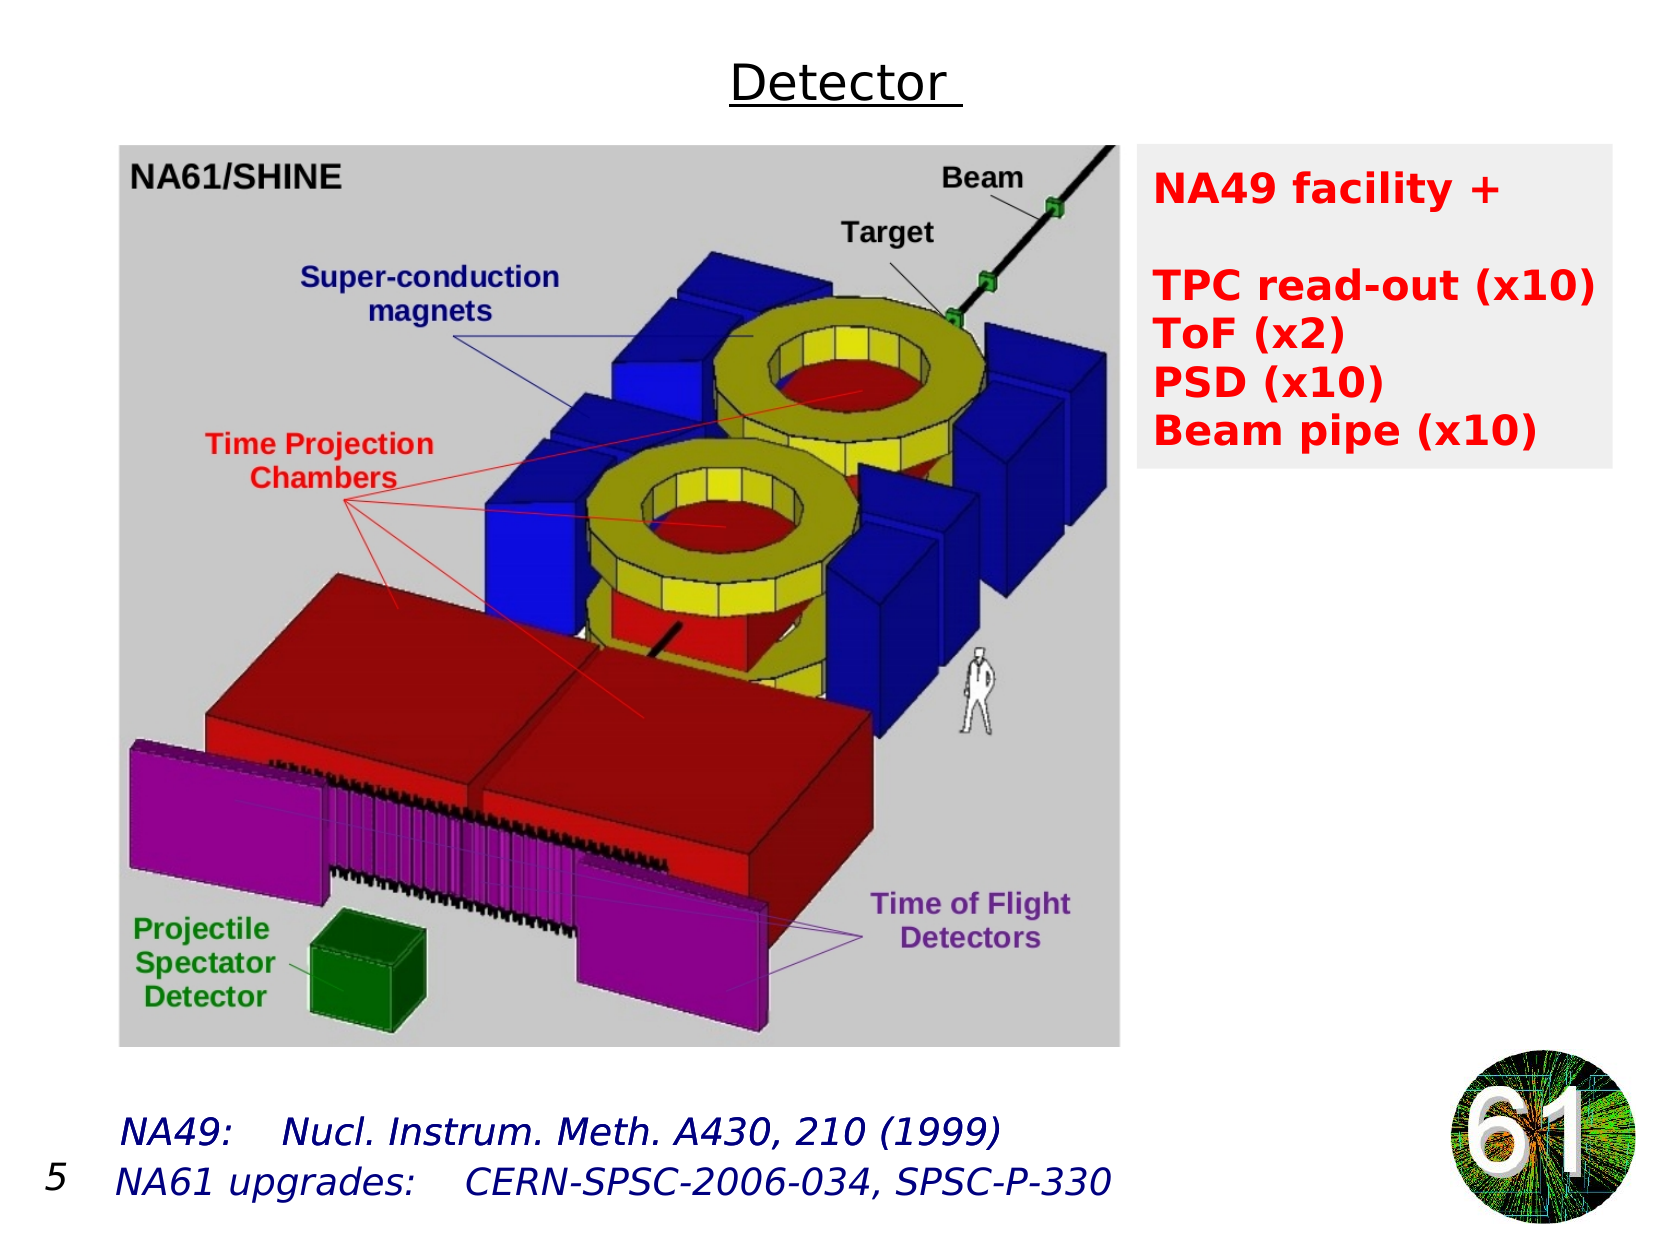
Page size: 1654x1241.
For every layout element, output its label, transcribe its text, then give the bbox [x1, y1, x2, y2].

picture [16, 145, 1220, 1047]
text_box [1136, 143, 1613, 469]
picture [1450, 1049, 1636, 1224]
text_box Detector [729, 54, 1063, 113]
text_box NA49: Nucl. Instrum. Meth. A430, 210 (1999) [120, 1111, 1005, 1148]
text_box NA61 upgrades: CERN-SPSC-2006-034, SPSC-P-330 [83, 1148, 1114, 1208]
text_box NA49 facility + TPC read-out (x10) ToF (x2) PSD (x10) Beam pipe (x10) [1152, 164, 1597, 456]
